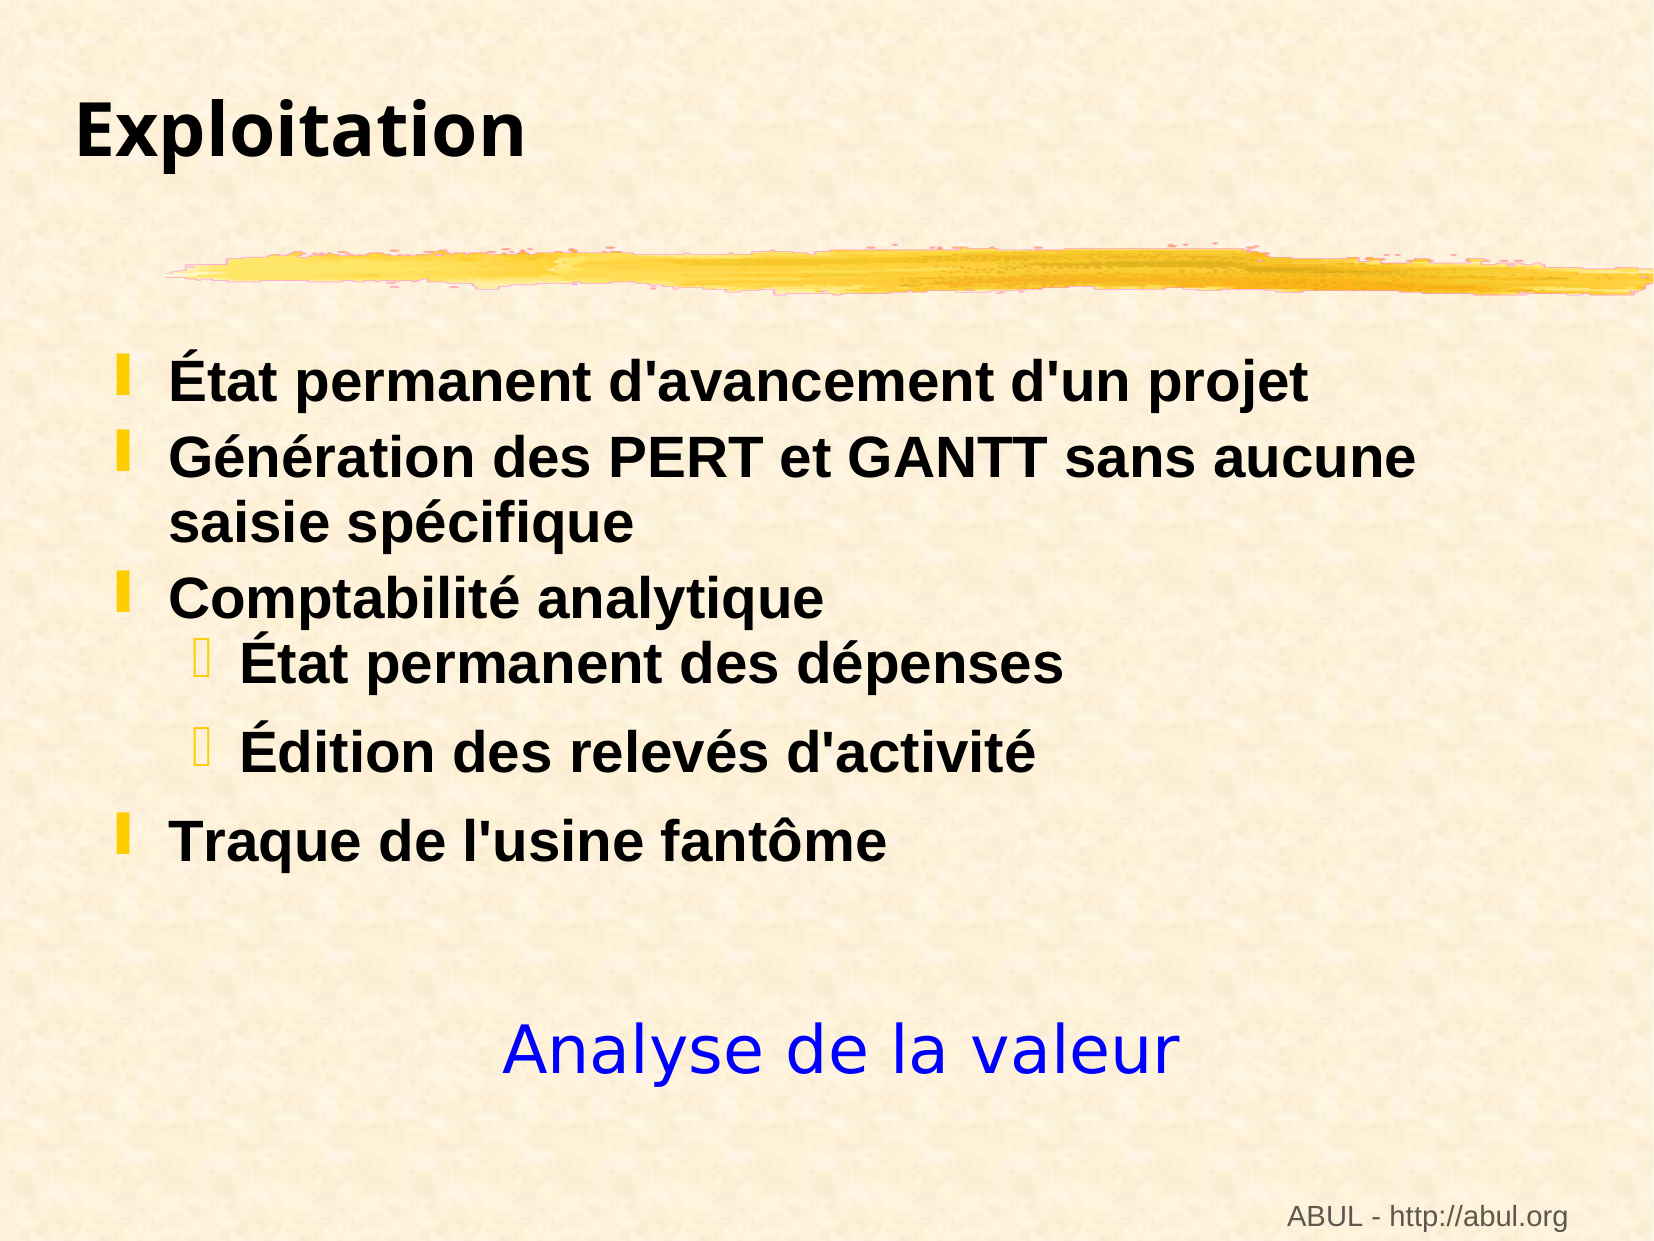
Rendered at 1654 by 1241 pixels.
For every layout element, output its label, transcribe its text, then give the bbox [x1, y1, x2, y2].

list État permanent d'avancement d'un projet Génération des PERT et GANTT sans aucune saisie spécifique Comptabilité analytique État permanent des dépenses Édition des relevés d'activité Traque de l'usine fantôme [82, 340, 1562, 953]
text_box Analyse de la valeur [177, 1003, 1506, 1097]
picture [0, 0, 1654, 1241]
title Exploitation [73, 2, 1479, 254]
